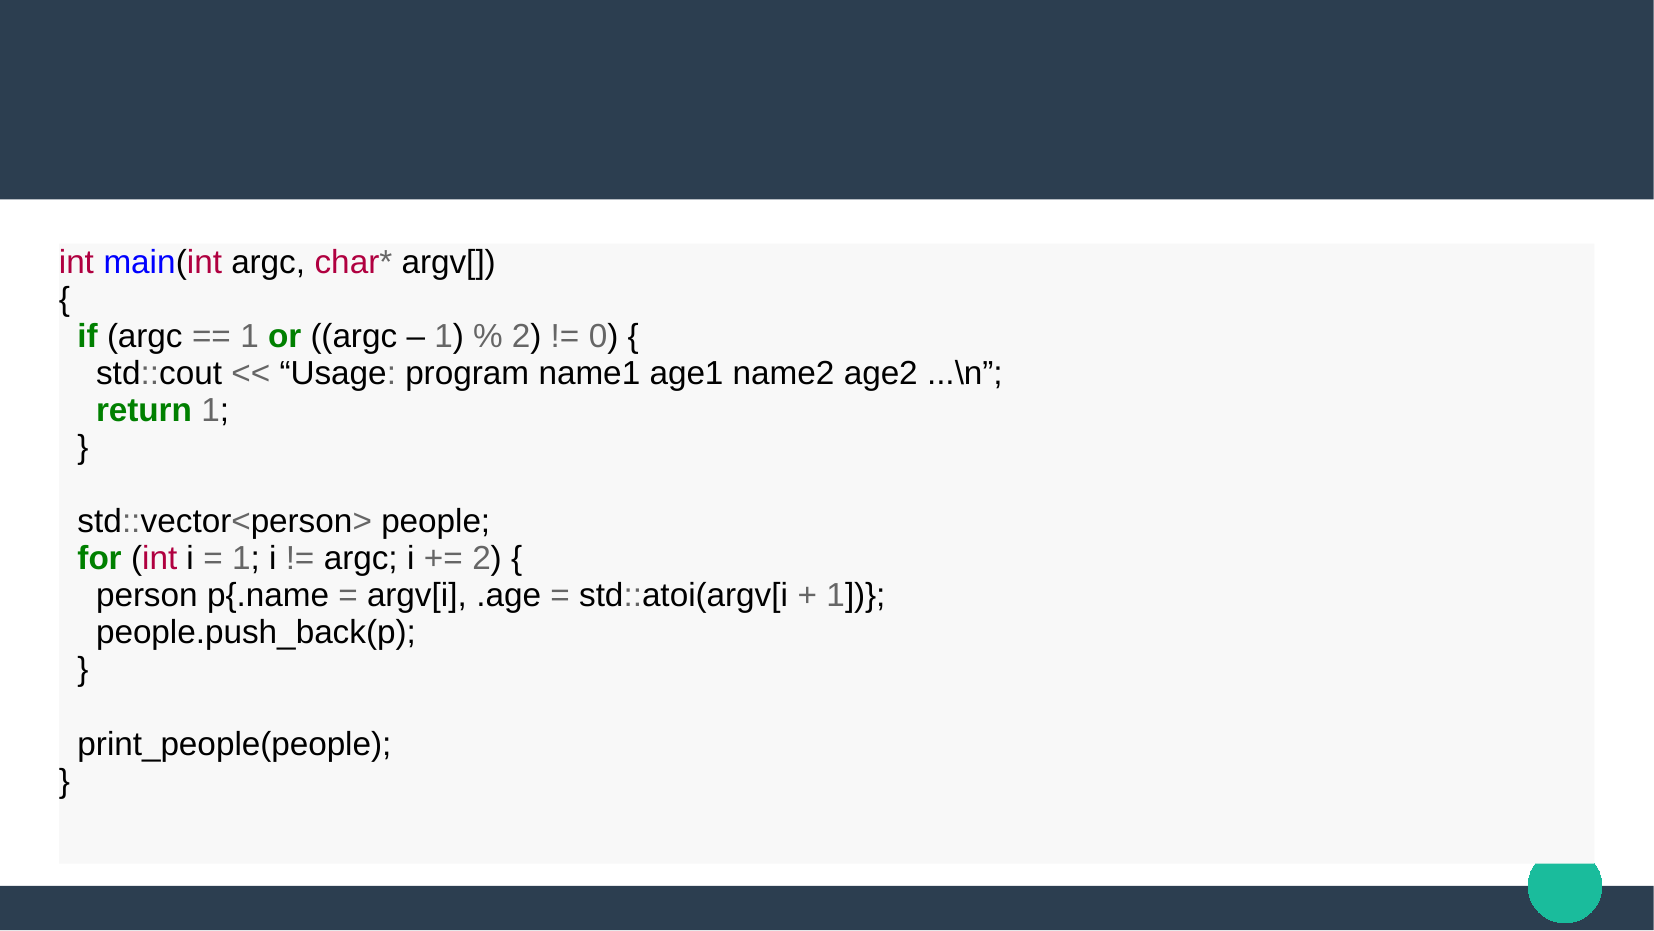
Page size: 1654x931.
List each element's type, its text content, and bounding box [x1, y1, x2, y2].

list int main(int argc, char* argv[]) { if (argc == 1 or ((argc – 1) % 2) != 0) { std::cout << “Usage: program name1 age1 name2 age2 ...\n”; return 1; } std::vector<person> people; for (int i = 1; i != argc; i += 2) { person p{.name = argv[i], .age = std::atoi(argv[i + 1])}; people.push_back(p); } print_people(people); } [59, 243, 1595, 864]
